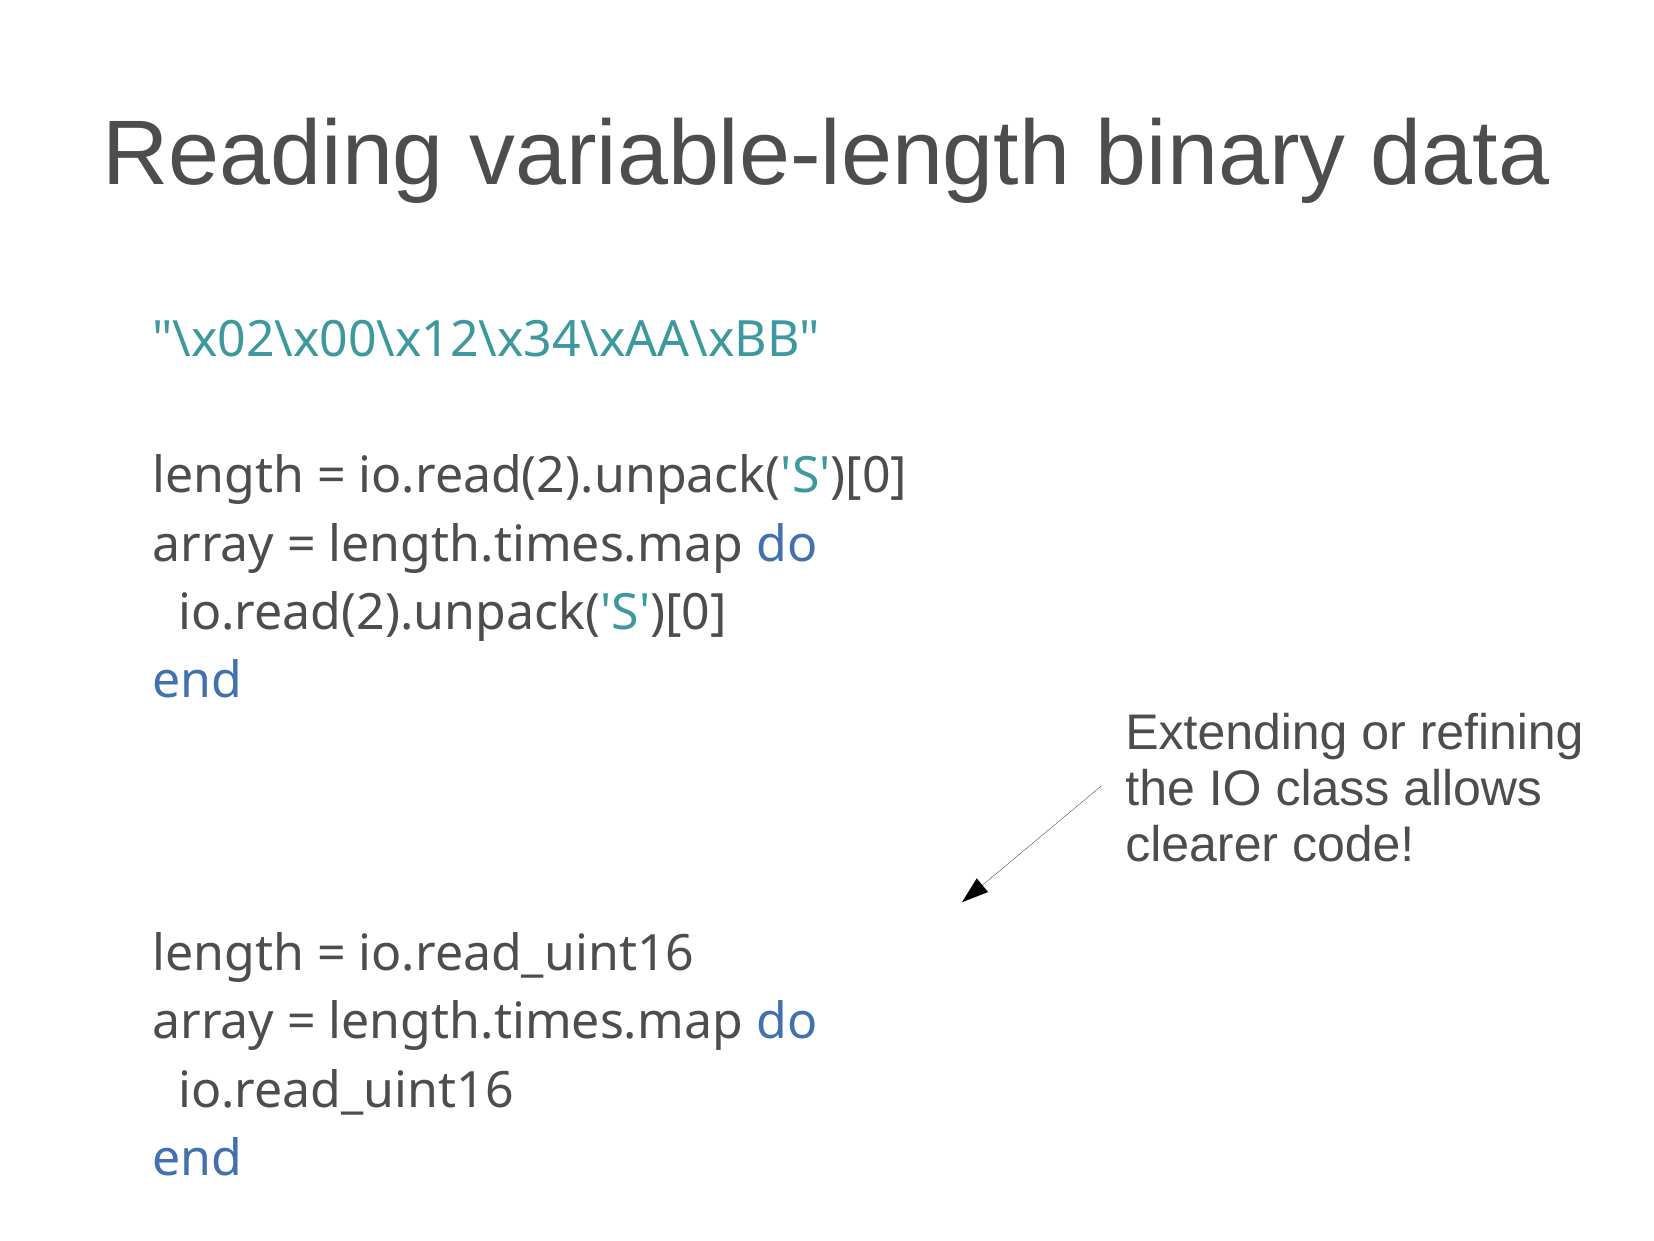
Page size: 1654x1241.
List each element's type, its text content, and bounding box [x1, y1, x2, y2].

text_box "\x02\x00\x12\x34\xAA\xBB" length = io.read(2).unpack('S')[0] array = length.times.map do io.read(2).unpack('S')[0] end length = io.read_uint16 array = length.times.map do io.read_uint16 end [137, 295, 1517, 1193]
title Reading variable-length binary data [82, 49, 1571, 257]
text_box Extending or refining the IO class allows clearer code! [1110, 697, 1620, 958]
